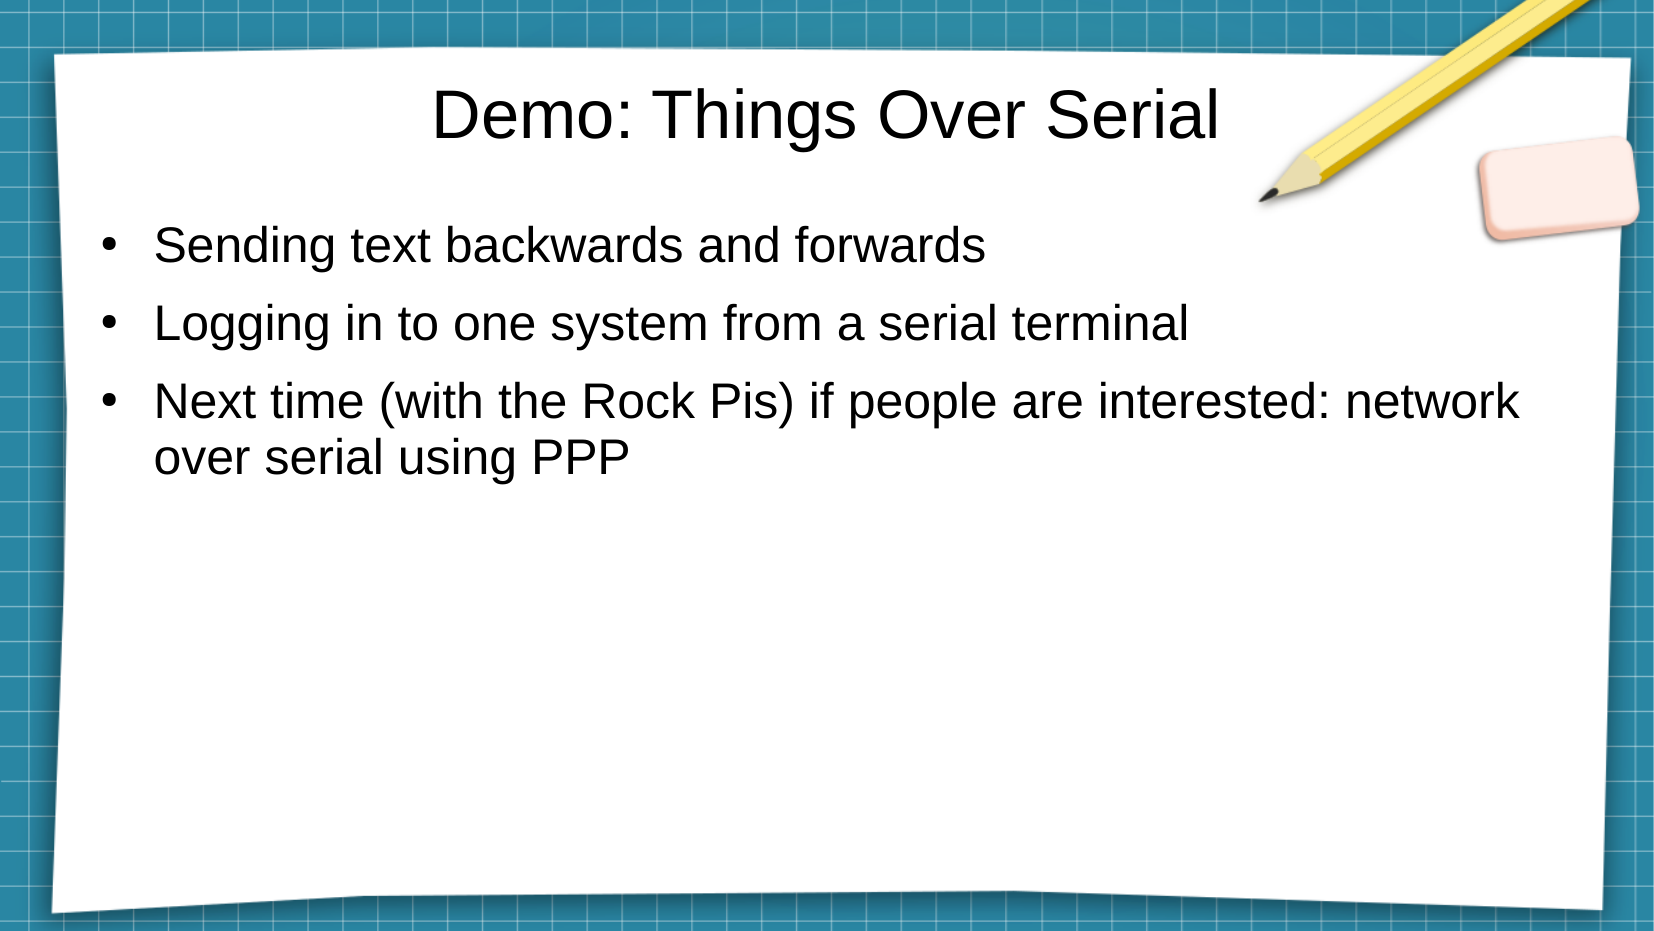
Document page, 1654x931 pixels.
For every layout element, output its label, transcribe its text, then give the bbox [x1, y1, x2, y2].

title Demo: Things Over Serial [82, 37, 1571, 193]
picture [0, 0, 1654, 931]
list Sending text backwards and forwards Logging in to one system from a serial terminal Next time (with the Rock Pis) if people are interested: network over serial using PPP [82, 217, 1571, 758]
